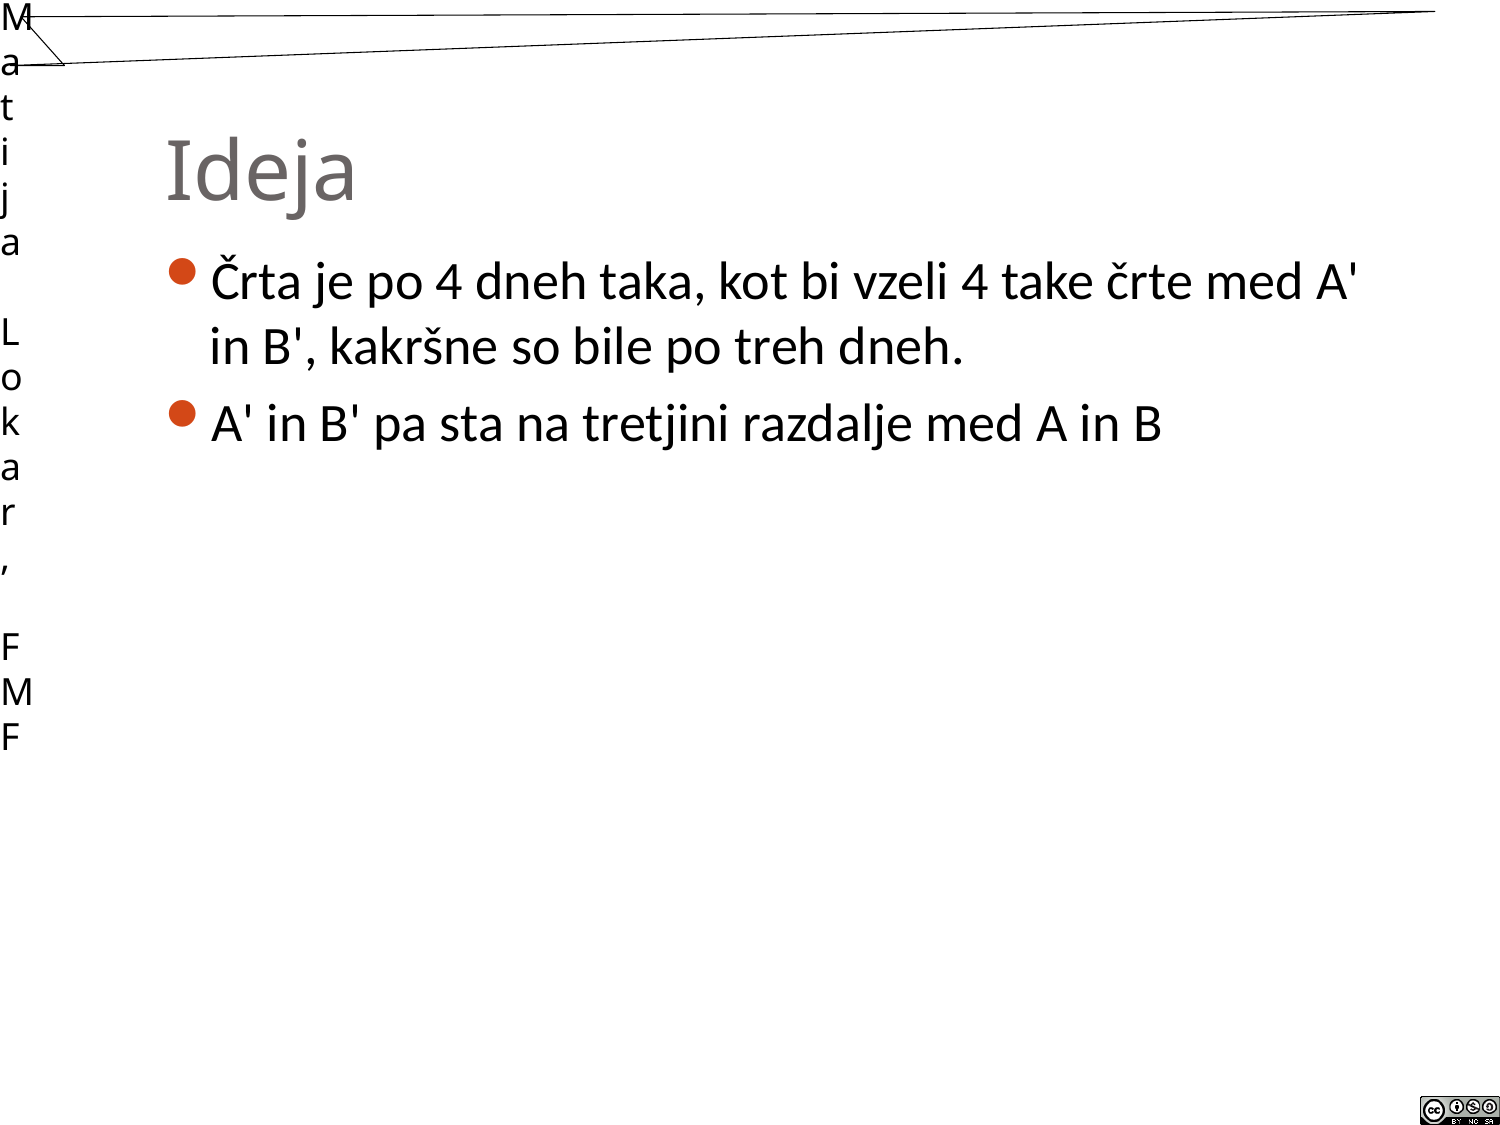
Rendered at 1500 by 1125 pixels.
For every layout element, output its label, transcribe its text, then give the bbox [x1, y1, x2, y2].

title Ideja [150, 45, 1425, 233]
picture [1420, 1096, 1500, 1125]
list Črta je po 4 dneh taka, kot bi vzeli 4 take črte med A' in B', kakršne so bile po treh dneh. A' in B' pa sta na tretjini razdalje med A in B [150, 237, 1425, 988]
